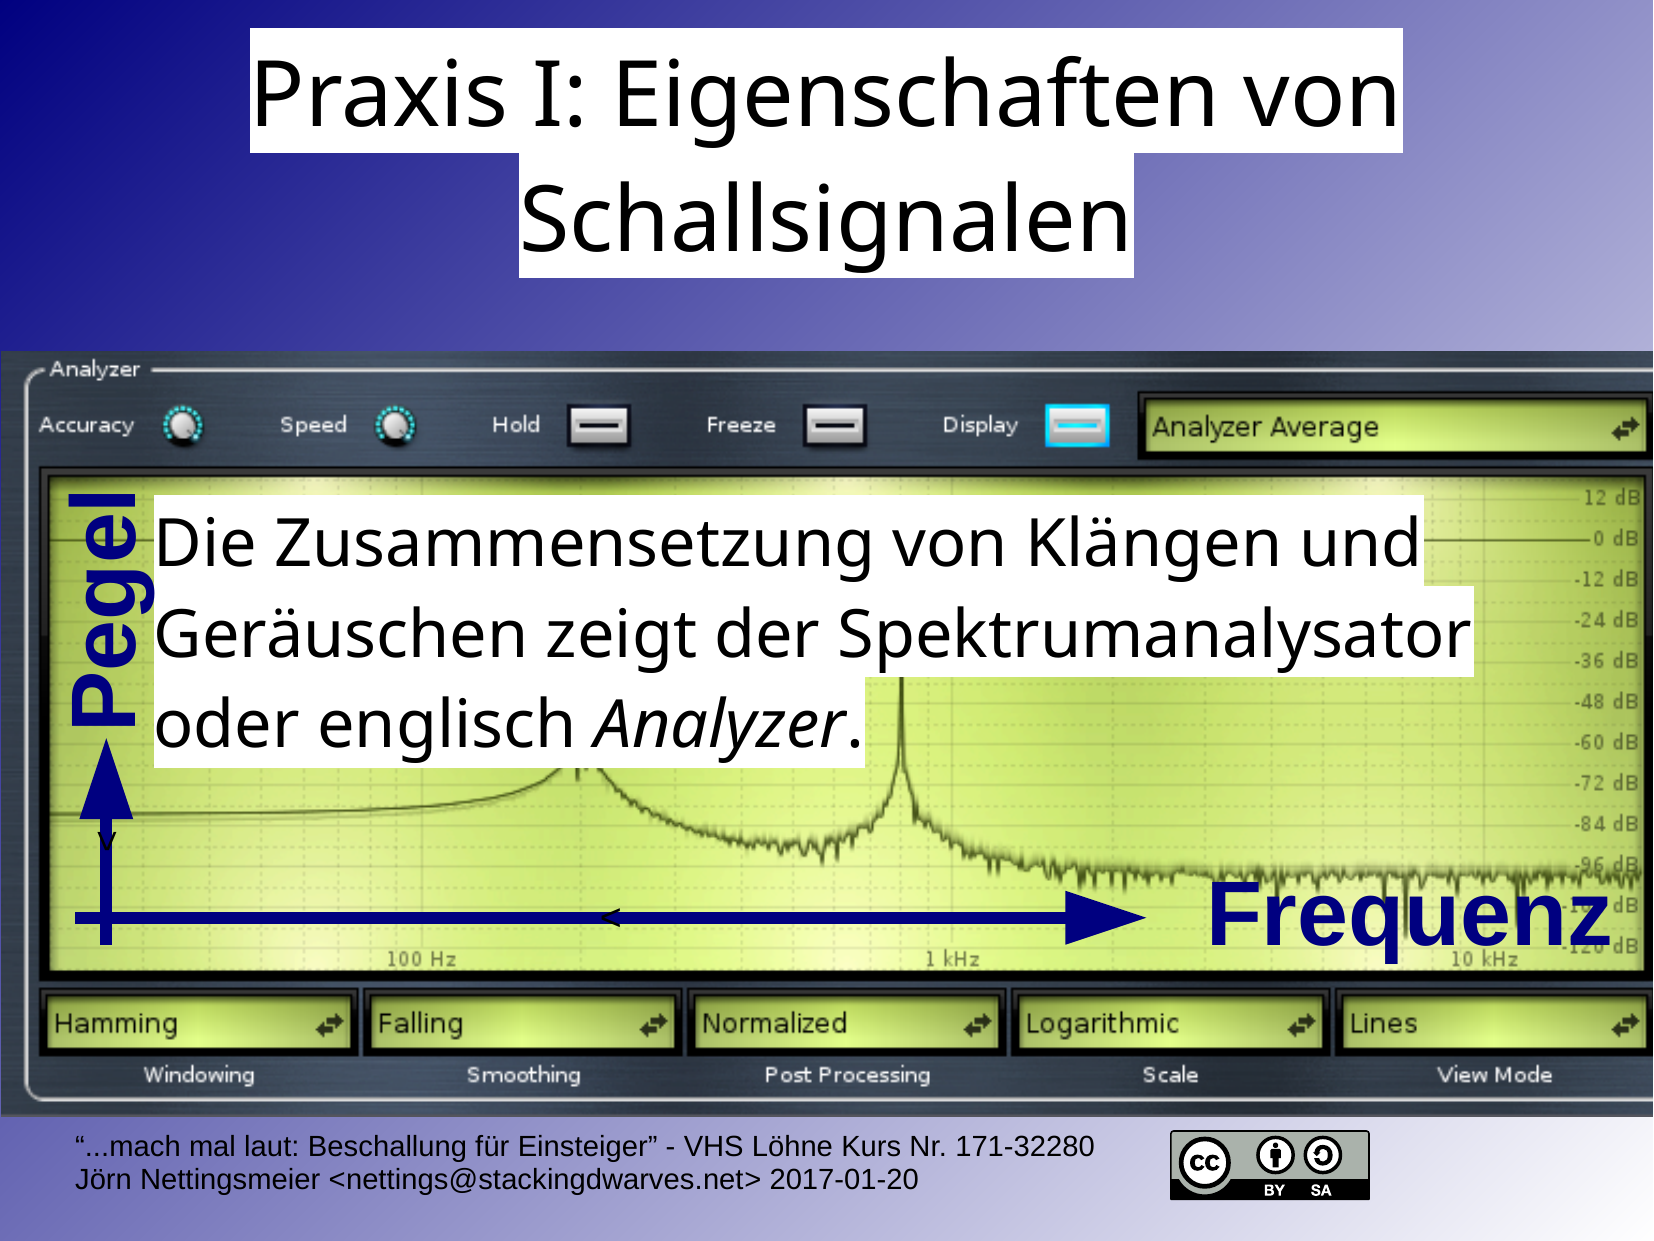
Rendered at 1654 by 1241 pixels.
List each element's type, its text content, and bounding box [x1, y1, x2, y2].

title Praxis I: Eigenschaften von Schallsignalen [82, 27, 1571, 279]
picture [1, 351, 1653, 1117]
text_box Pegel [45, 472, 163, 748]
list Die Zusammensetzung von Klängen und Geräuschen zeigt der Spektrumanalysator oder englisch Analyzer. [110, 495, 1571, 815]
text_box Frequenz [1191, 855, 1653, 973]
